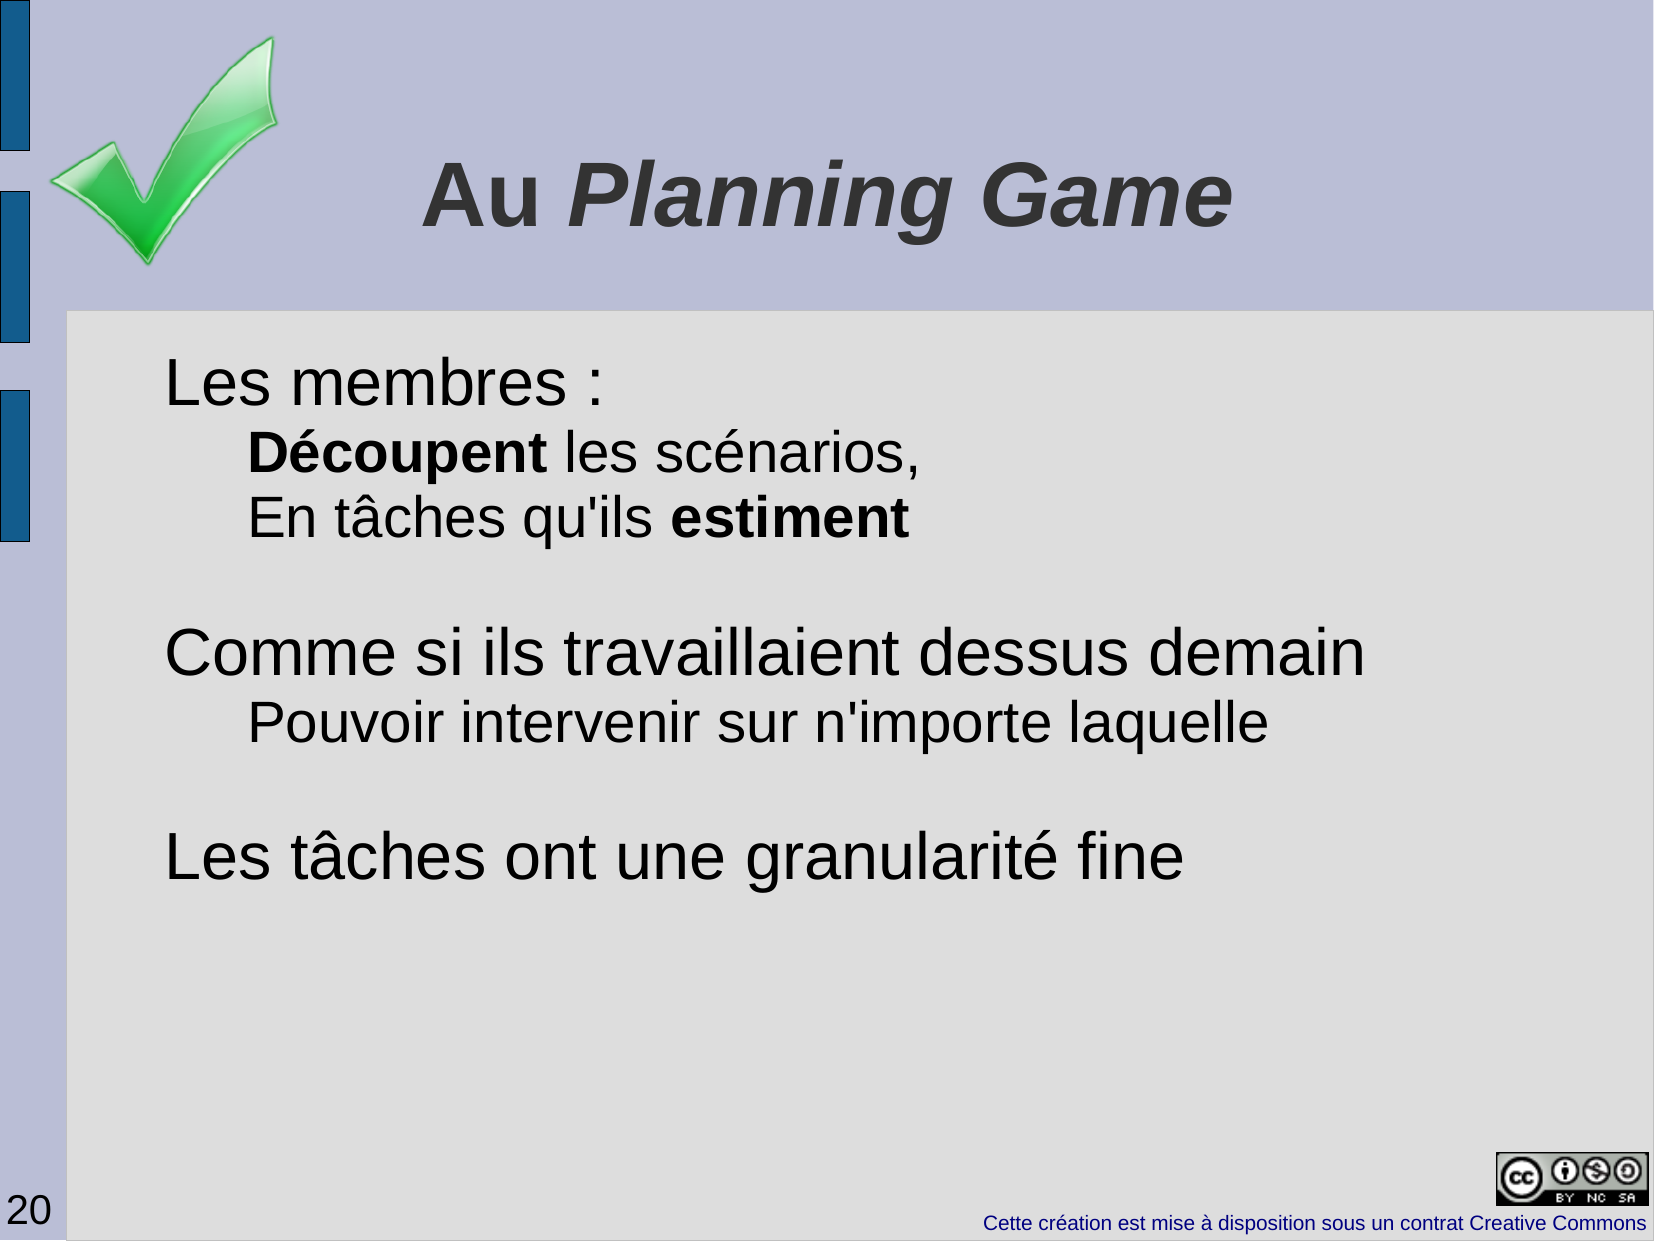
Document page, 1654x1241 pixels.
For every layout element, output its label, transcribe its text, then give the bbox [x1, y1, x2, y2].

picture [41, 29, 284, 272]
title Au Planning Game [121, 91, 1534, 299]
picture [1496, 1152, 1649, 1206]
list Les membres : Découpent les scénarios, En tâches qu'ils estiment Comme si ils travaillaient dessus demain Pouvoir intervenir sur n'importe laquelle Les tâches ont une granularité fine [152, 344, 1534, 1127]
